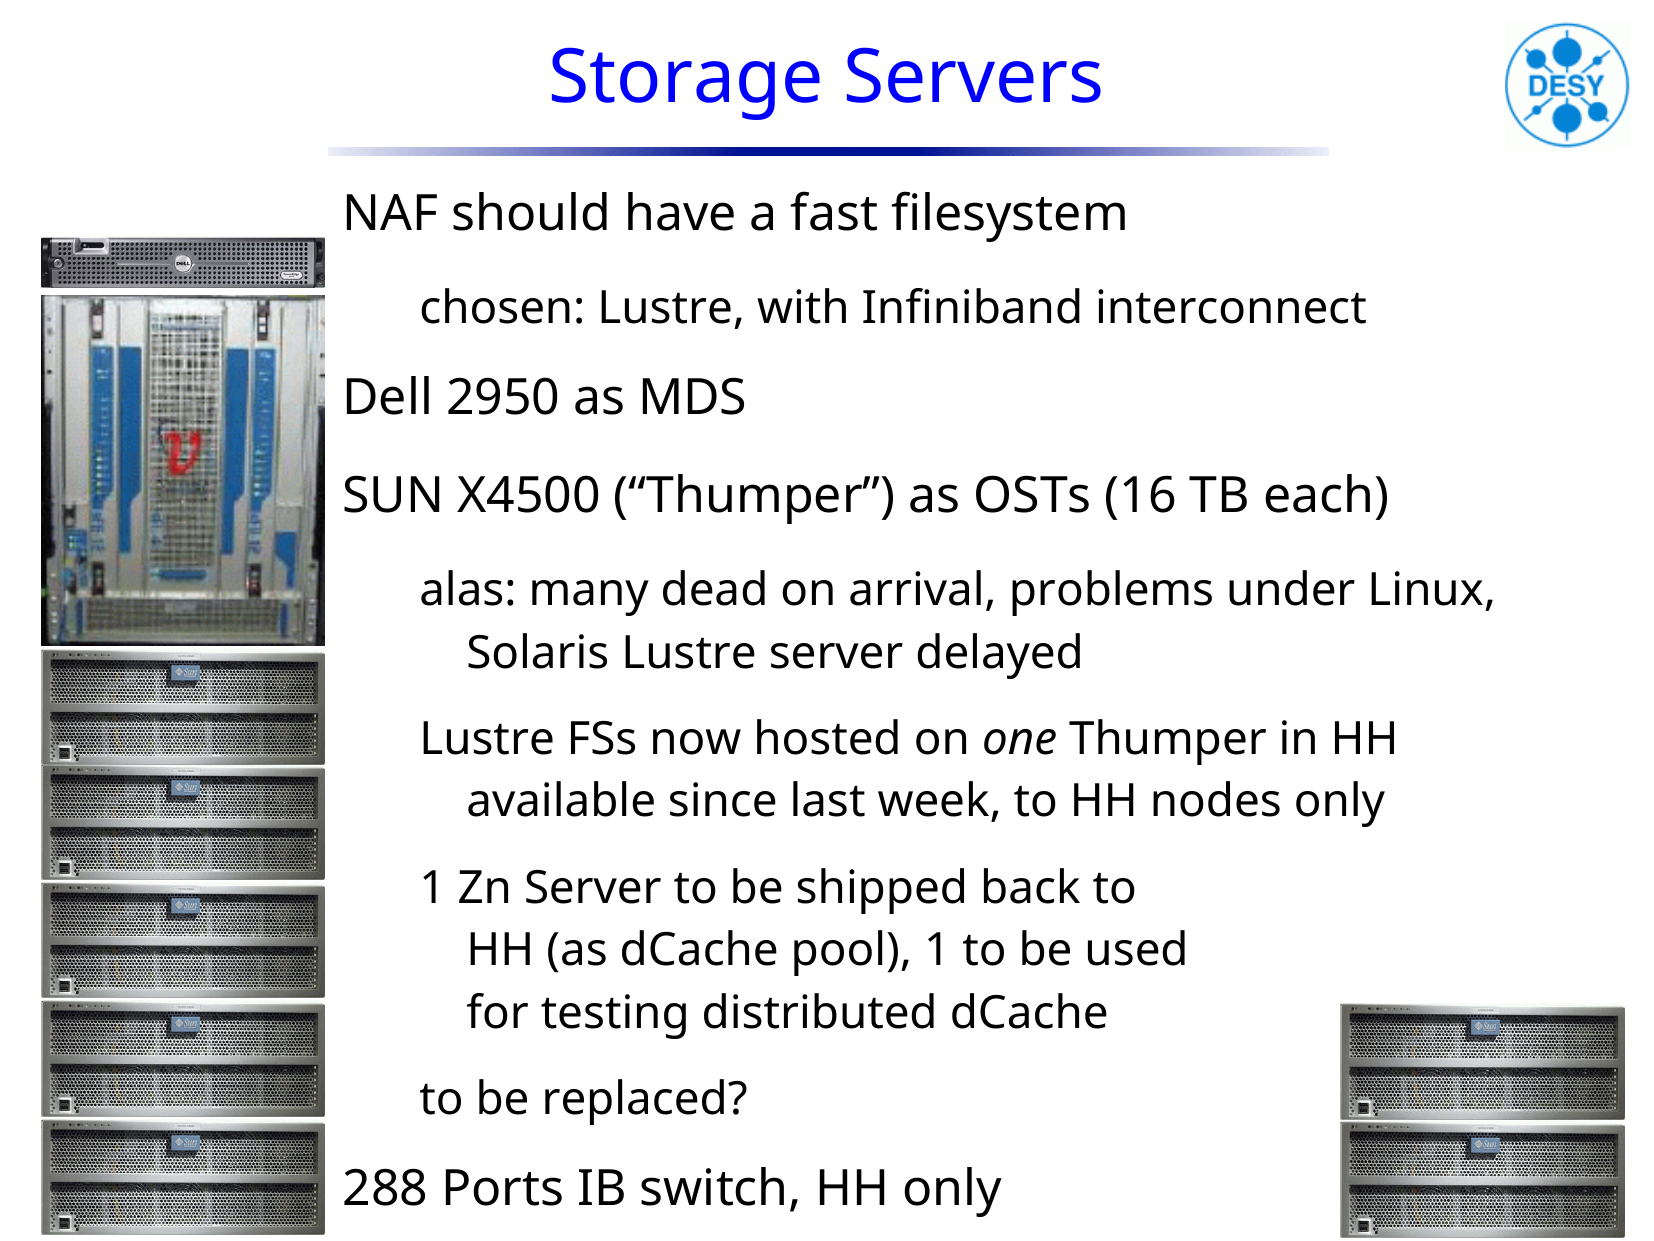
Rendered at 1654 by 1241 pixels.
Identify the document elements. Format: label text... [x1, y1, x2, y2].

picture [41, 236, 325, 288]
picture [41, 1119, 325, 1235]
picture [328, 147, 1329, 156]
picture [1340, 1003, 1625, 1120]
list NAF should have a fast filesystem chosen: Lustre, with Infiniband interconnect Dell 2950 as MDS SUN X4500 (“Thumper”) as OSTs (16 TB each) alas: many dead on arrival, problems under Linux, Solaris Lustre server delayed Lustre FSs now hosted on one Thumper in HH available since last week, to HH nodes only 1 Zn Server to be shipped back to HH (as dCache pool), 1 to be used for testing distributed dCache to be replaced? 288 Ports IB switch, HH only [324, 177, 1565, 1236]
picture [41, 1000, 325, 1117]
picture [1505, 21, 1631, 148]
picture [41, 649, 325, 880]
picture [41, 882, 325, 999]
title Storage Servers [147, 7, 1506, 141]
picture [1340, 1121, 1625, 1238]
picture [41, 295, 325, 646]
